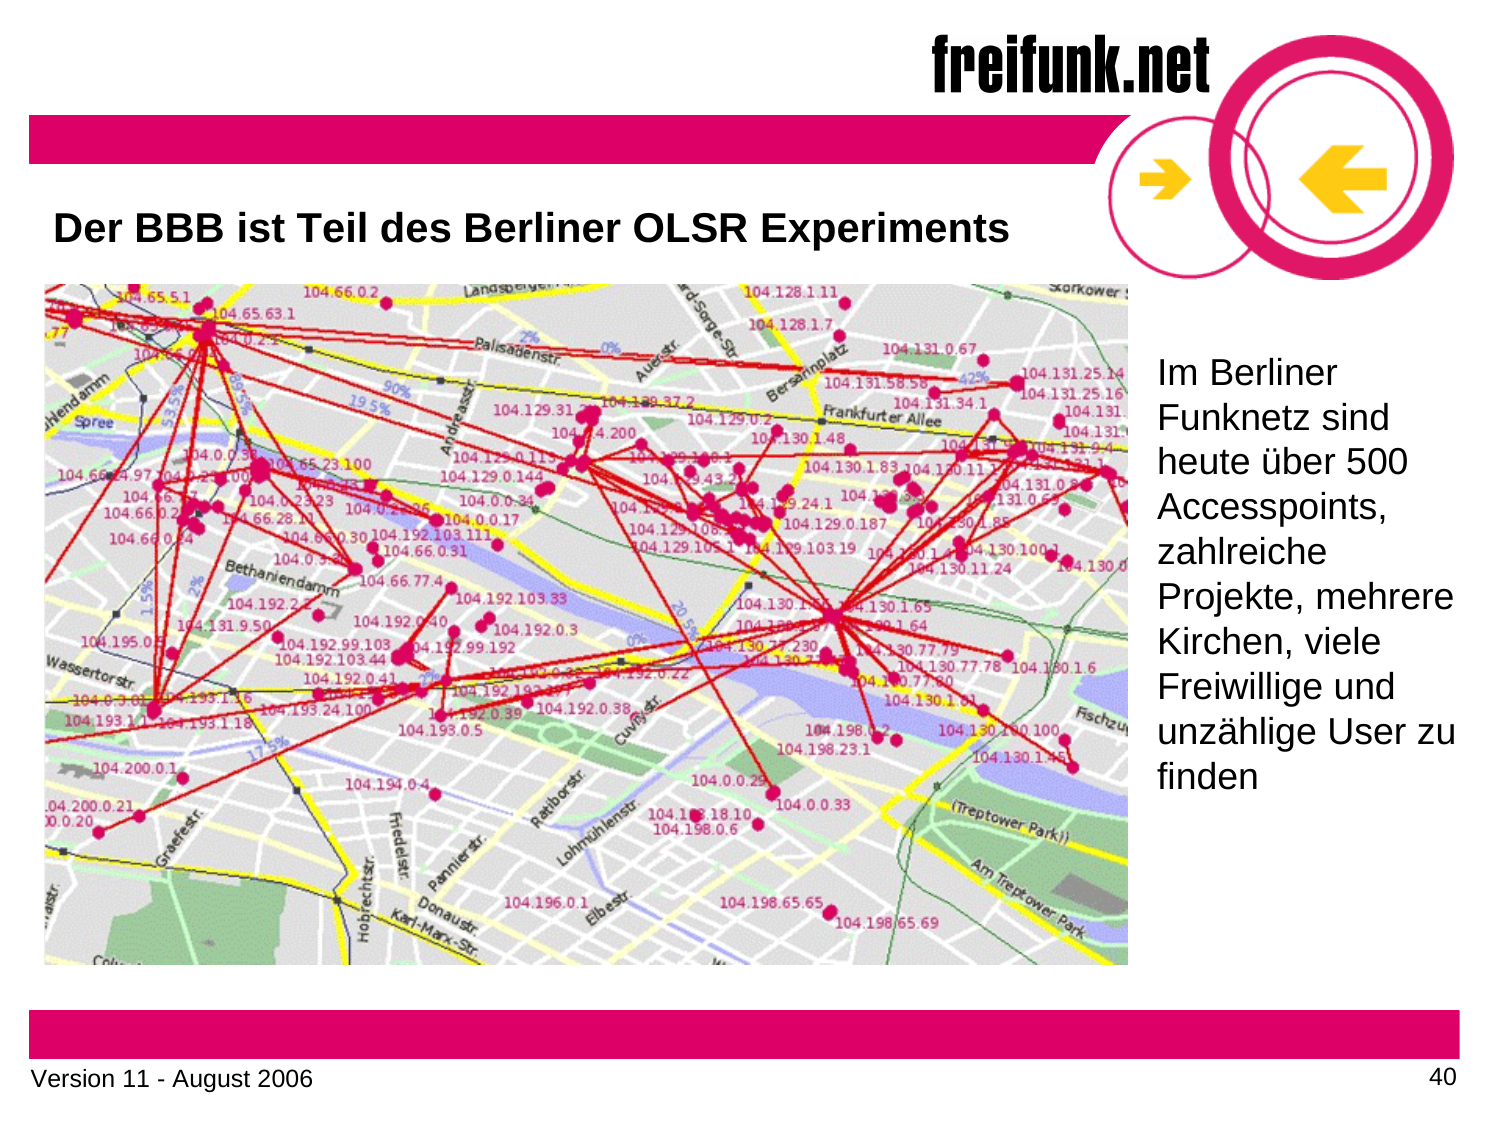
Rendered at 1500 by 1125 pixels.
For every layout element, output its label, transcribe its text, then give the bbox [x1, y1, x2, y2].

picture [932, 34, 1454, 280]
picture [44, 284, 1128, 965]
text_box Im Berliner Funknetz sind heute über 500 Accesspoints, zahlreiche Projekte, mehrere Kirchen, viele Freiwillige und unzählige User zu finden [1157, 348, 1470, 999]
text_box Der BBB ist Teil des Berliner OLSR Experiments [53, 201, 1046, 281]
